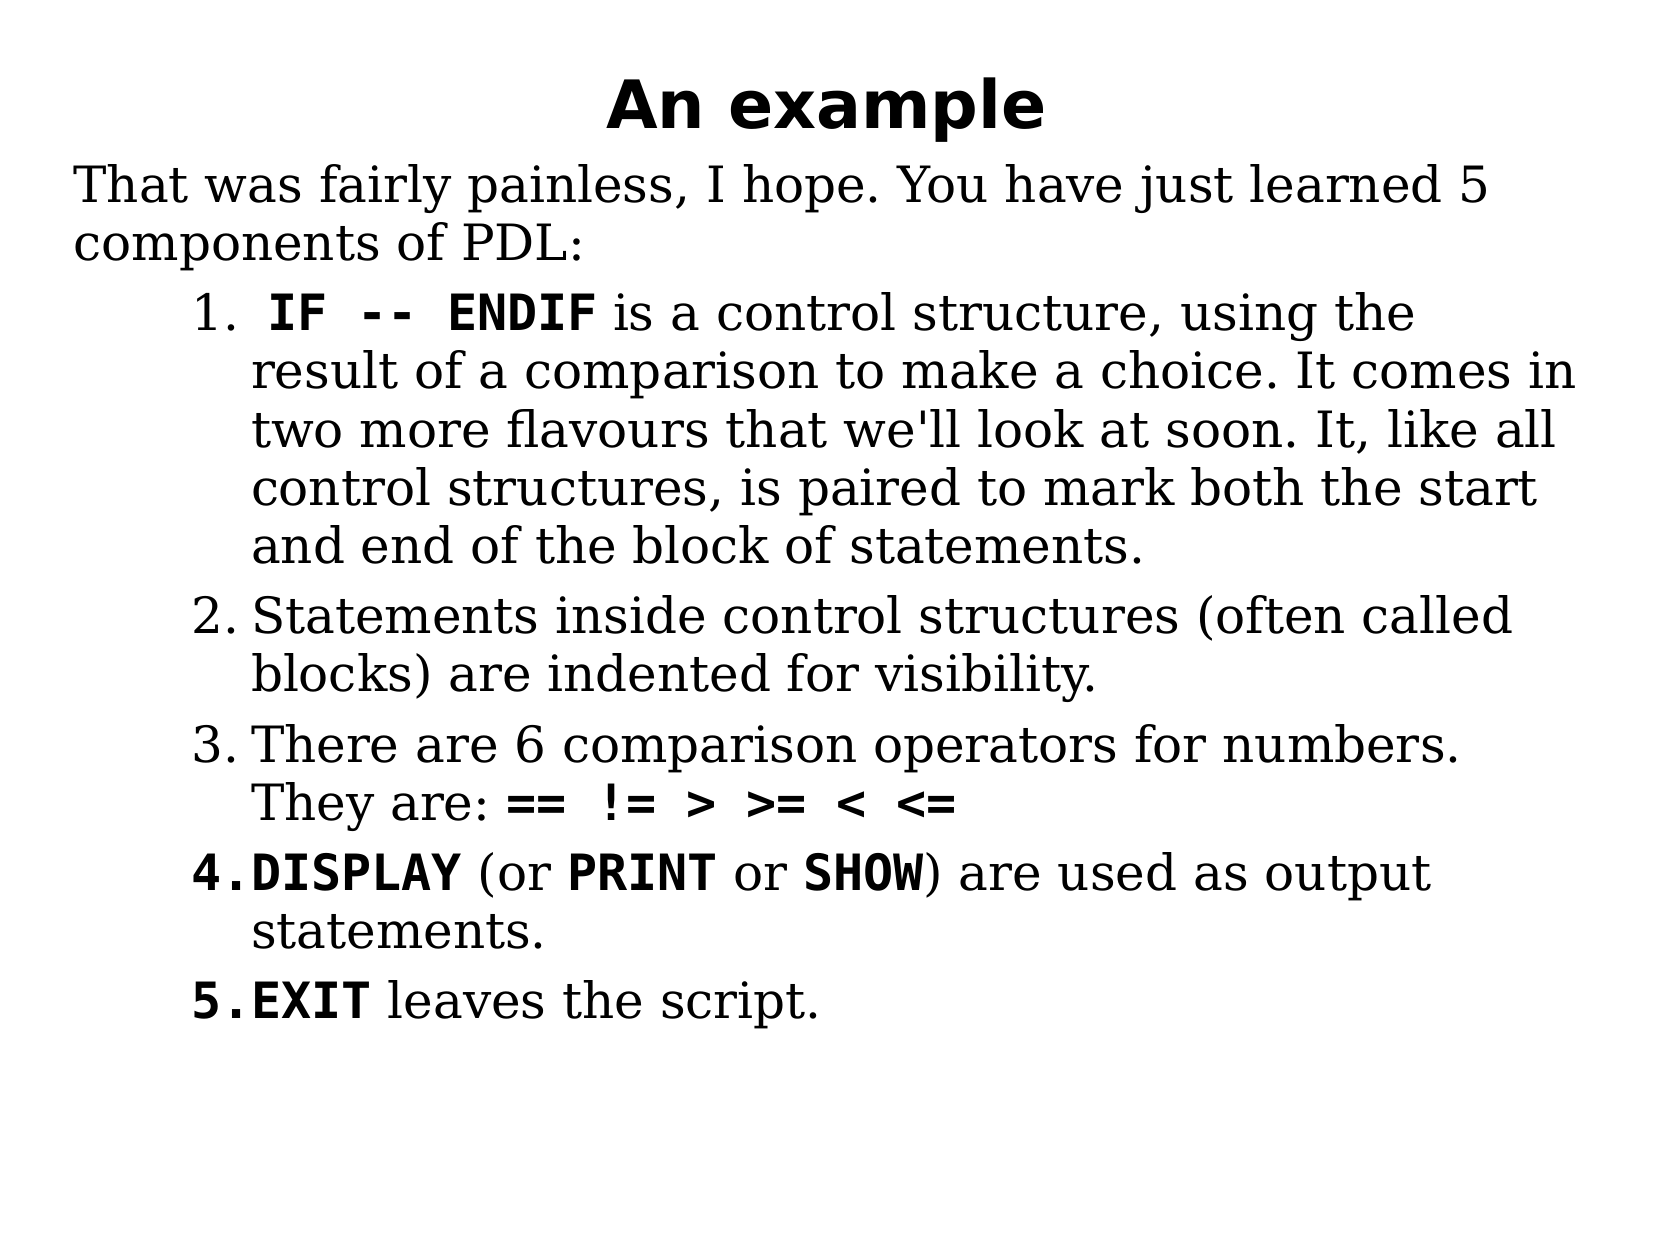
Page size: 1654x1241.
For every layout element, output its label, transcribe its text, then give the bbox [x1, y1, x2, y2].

text_box An example That was fairly painless, I hope. You have just learned 5 components of PDL: IF -- ENDIF is a control structure, using the result of a comparison to make a choice. It comes in two more flavours that we'll look at soon. It, like all control structures, is paired to mark both the start and end of the block of statements. Statements inside control structures (often called blocks) are indented for visibility. There are 6 comparison operators for numbers. They are: == != > >= < <= DISPLAY (or PRINT or SHOW) are used as output statements. EXIT leaves the script. [59, 59, 1595, 1038]
